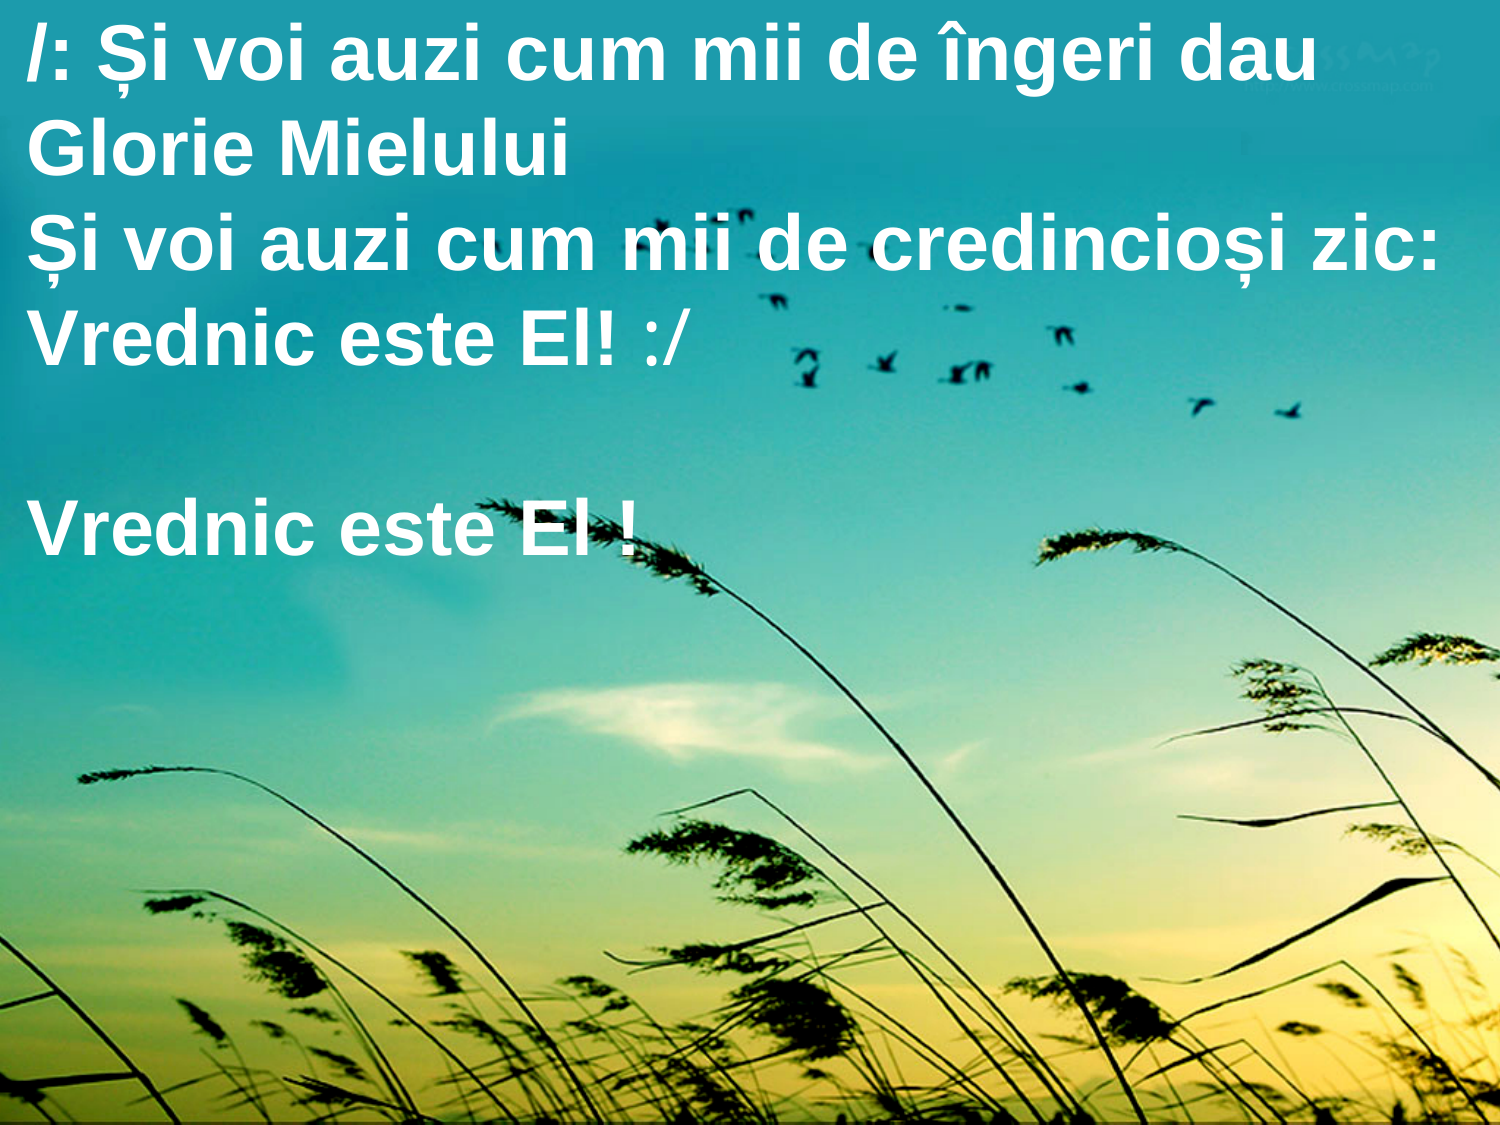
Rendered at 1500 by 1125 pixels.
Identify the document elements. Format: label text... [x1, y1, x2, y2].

text_box /: Și voi auzi cum mii de îngeri dau Glorie Mielului Și voi auzi cum mii de credincioși zic: Vrednic este El! :/ Vrednic este El ! [11, 0, 1471, 579]
picture [0, 0, 1500, 1125]
